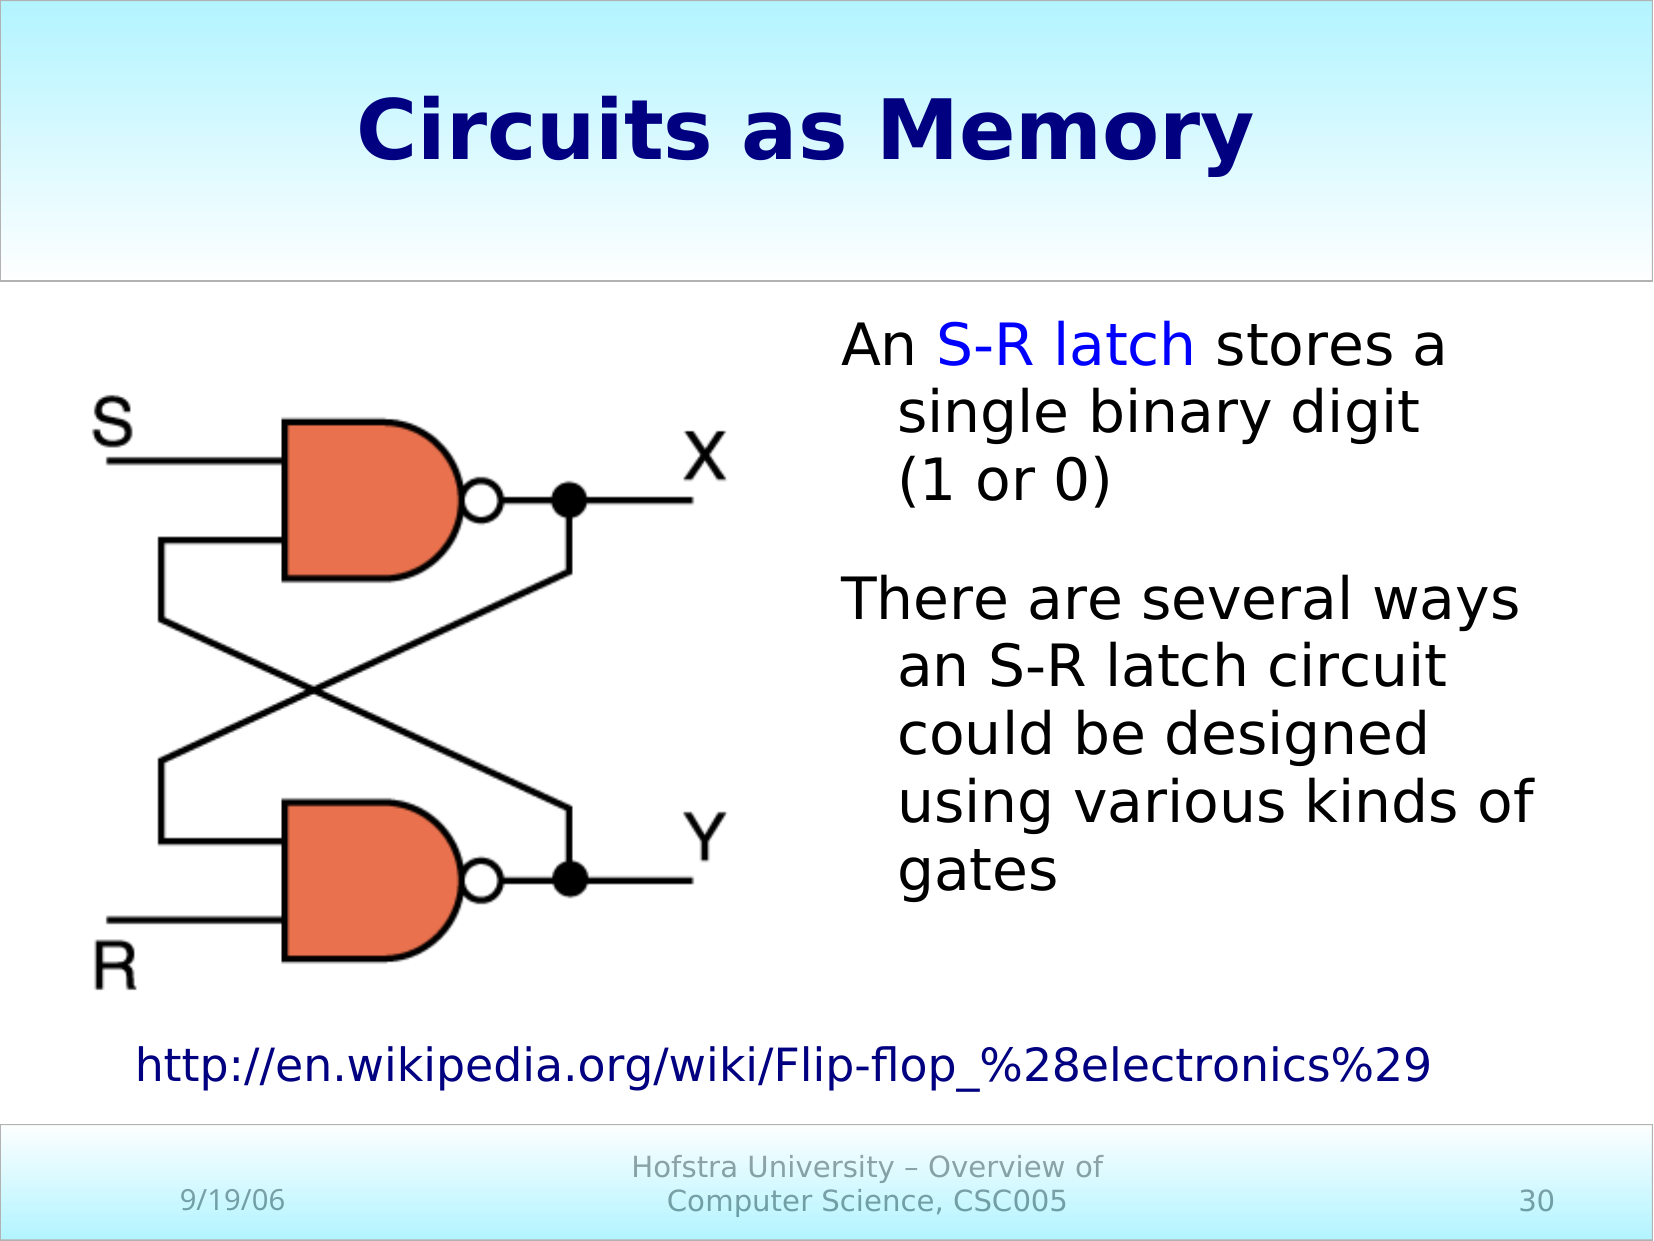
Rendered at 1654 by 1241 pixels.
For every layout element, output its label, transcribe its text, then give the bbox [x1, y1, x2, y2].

list http://en.wikipedia.org/wiki/Flip-flop_%28electronics%29 [120, 1031, 1515, 1150]
list An S-R latch stores a single binary digit (1 or 0) There are several ways an S-R latch circuit could be designed using various kinds of gates [826, 303, 1571, 912]
picture [51, 344, 768, 1044]
title Circuits as Memory [112, 25, 1501, 237]
